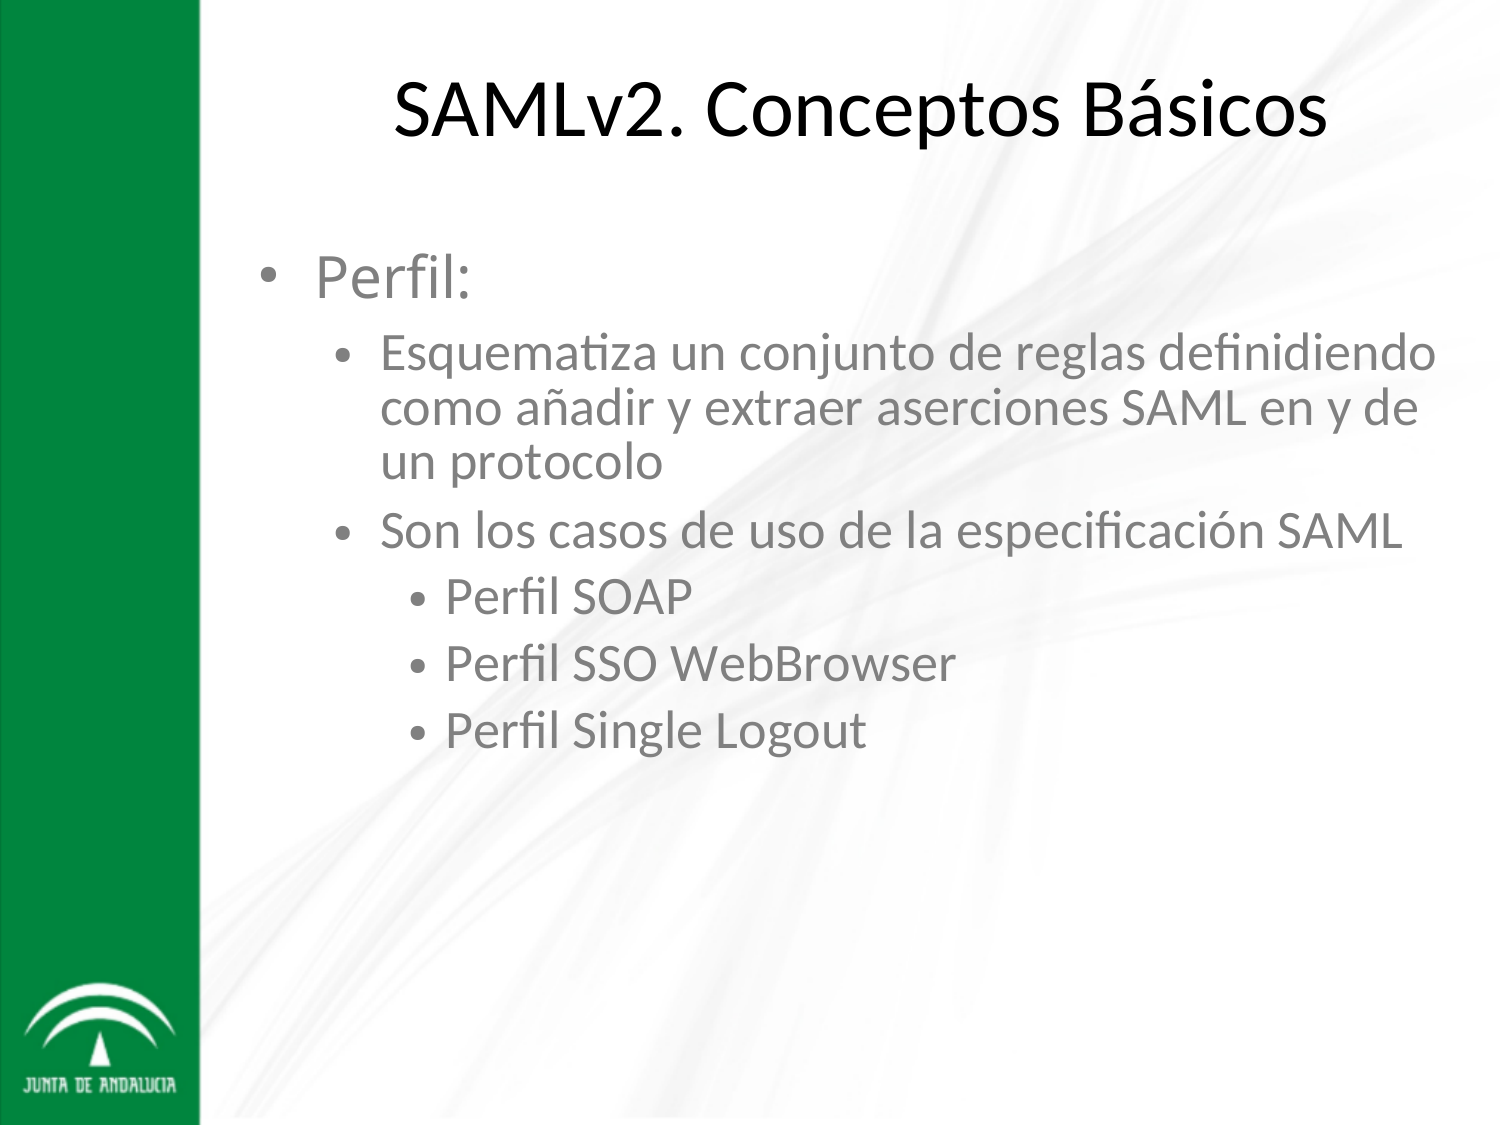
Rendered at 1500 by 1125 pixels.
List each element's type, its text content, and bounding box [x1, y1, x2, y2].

picture [0, 0, 1500, 1125]
list Perfil: Esquematiza un conjunto de reglas definidiendo como añadir y extraer aserciones SAML en y de un protocolo Son los casos de uso de la especificación SAML Perfil SOAP Perfil SSO WebBrowser Perfil Single Logout [258, 236, 1447, 1004]
title SAMLv2. Conceptos Básicos [187, 0, 1500, 233]
